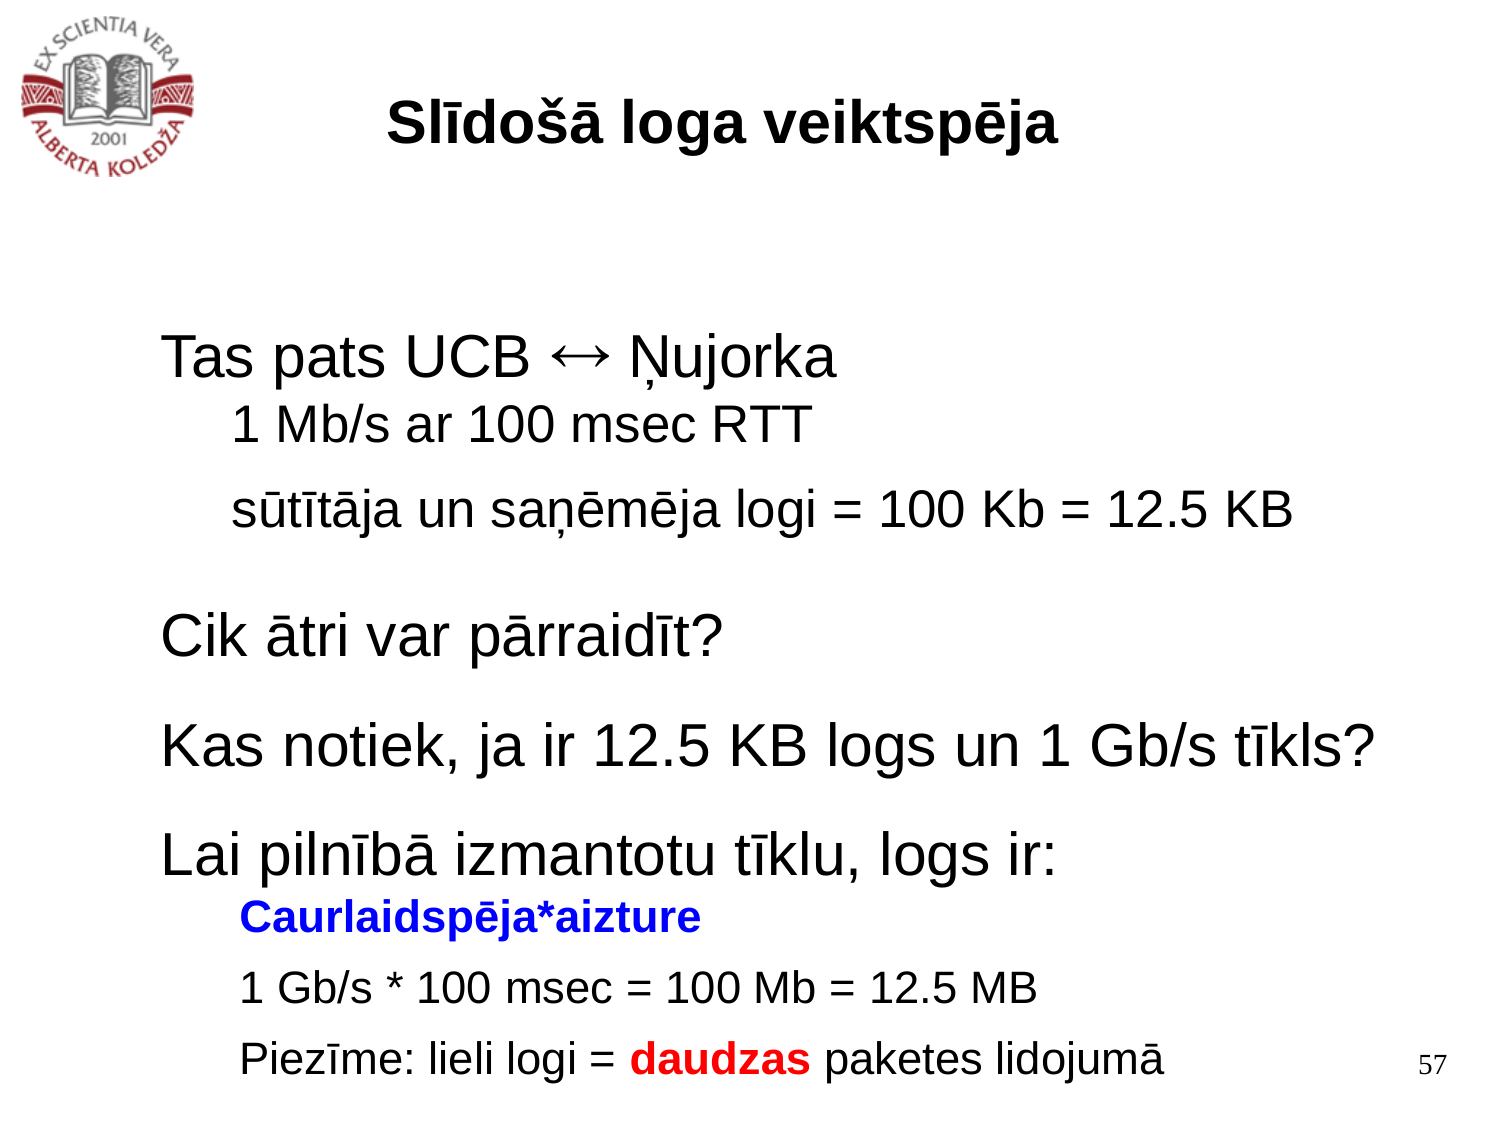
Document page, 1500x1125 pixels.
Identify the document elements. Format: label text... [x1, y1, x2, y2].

picture [21, 16, 194, 177]
list Tas pats UCB  Ņujorka 1 Mb/s ar 100 msec RTT sūtītāja un saņēmēja logi = 100 Kb = 12.5 KB Cik ātri var pārraidīt? Kas notiek, ja ir 12.5 KB logs un 1 Gb/s tīkls? Lai pilnībā izmantotu tīklu, logs ir: Caurlaidspēja*aizture 1 Gb/s * 100 msec = 100 Mb = 12.5 MB Piezīme: lieli logi = daudzas paketes lidojumā [74, 199, 1463, 1125]
title Slīdošā loga veiktspēja [50, 62, 1374, 175]
